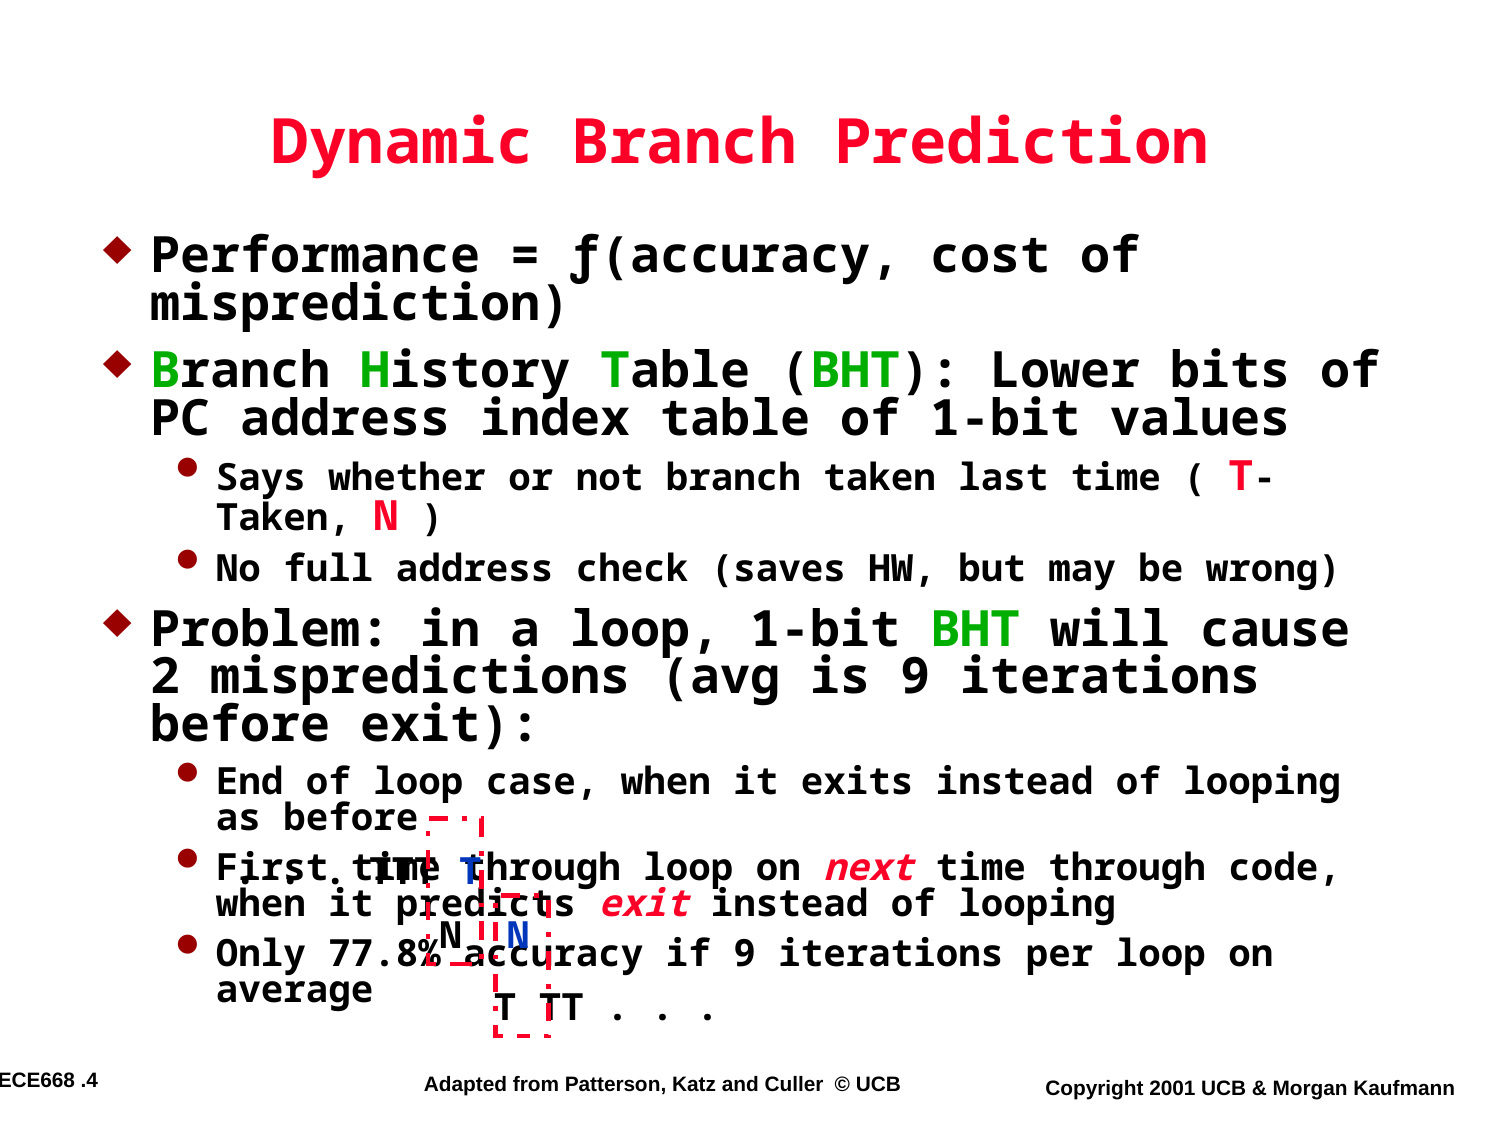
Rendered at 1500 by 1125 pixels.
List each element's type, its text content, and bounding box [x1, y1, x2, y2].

title Dynamic Branch Prediction [153, 49, 1329, 227]
text_box T TT . . . [434, 975, 757, 1036]
list Performance = ƒ(accuracy, cost of misprediction) Branch History Table (BHT): Lower bits of PC address index table of 1-bit values Says whether or not branch taken last time ( T-Taken, N ) No full address check (saves HW, but may be wrong) Problem: in a loop, 1-bit BHT will cause 2 mispredictions (avg is 9 iterations before exit): End of loop case, when it exits instead of looping as before First time through loop on next time through code, when it predicts exit instead of looping Only 77.8% accuracy if 9 iterations per loop on average [88, 227, 1404, 1017]
text_box . . . TTT T [146, 839, 569, 900]
text_box N N [273, 903, 696, 964]
